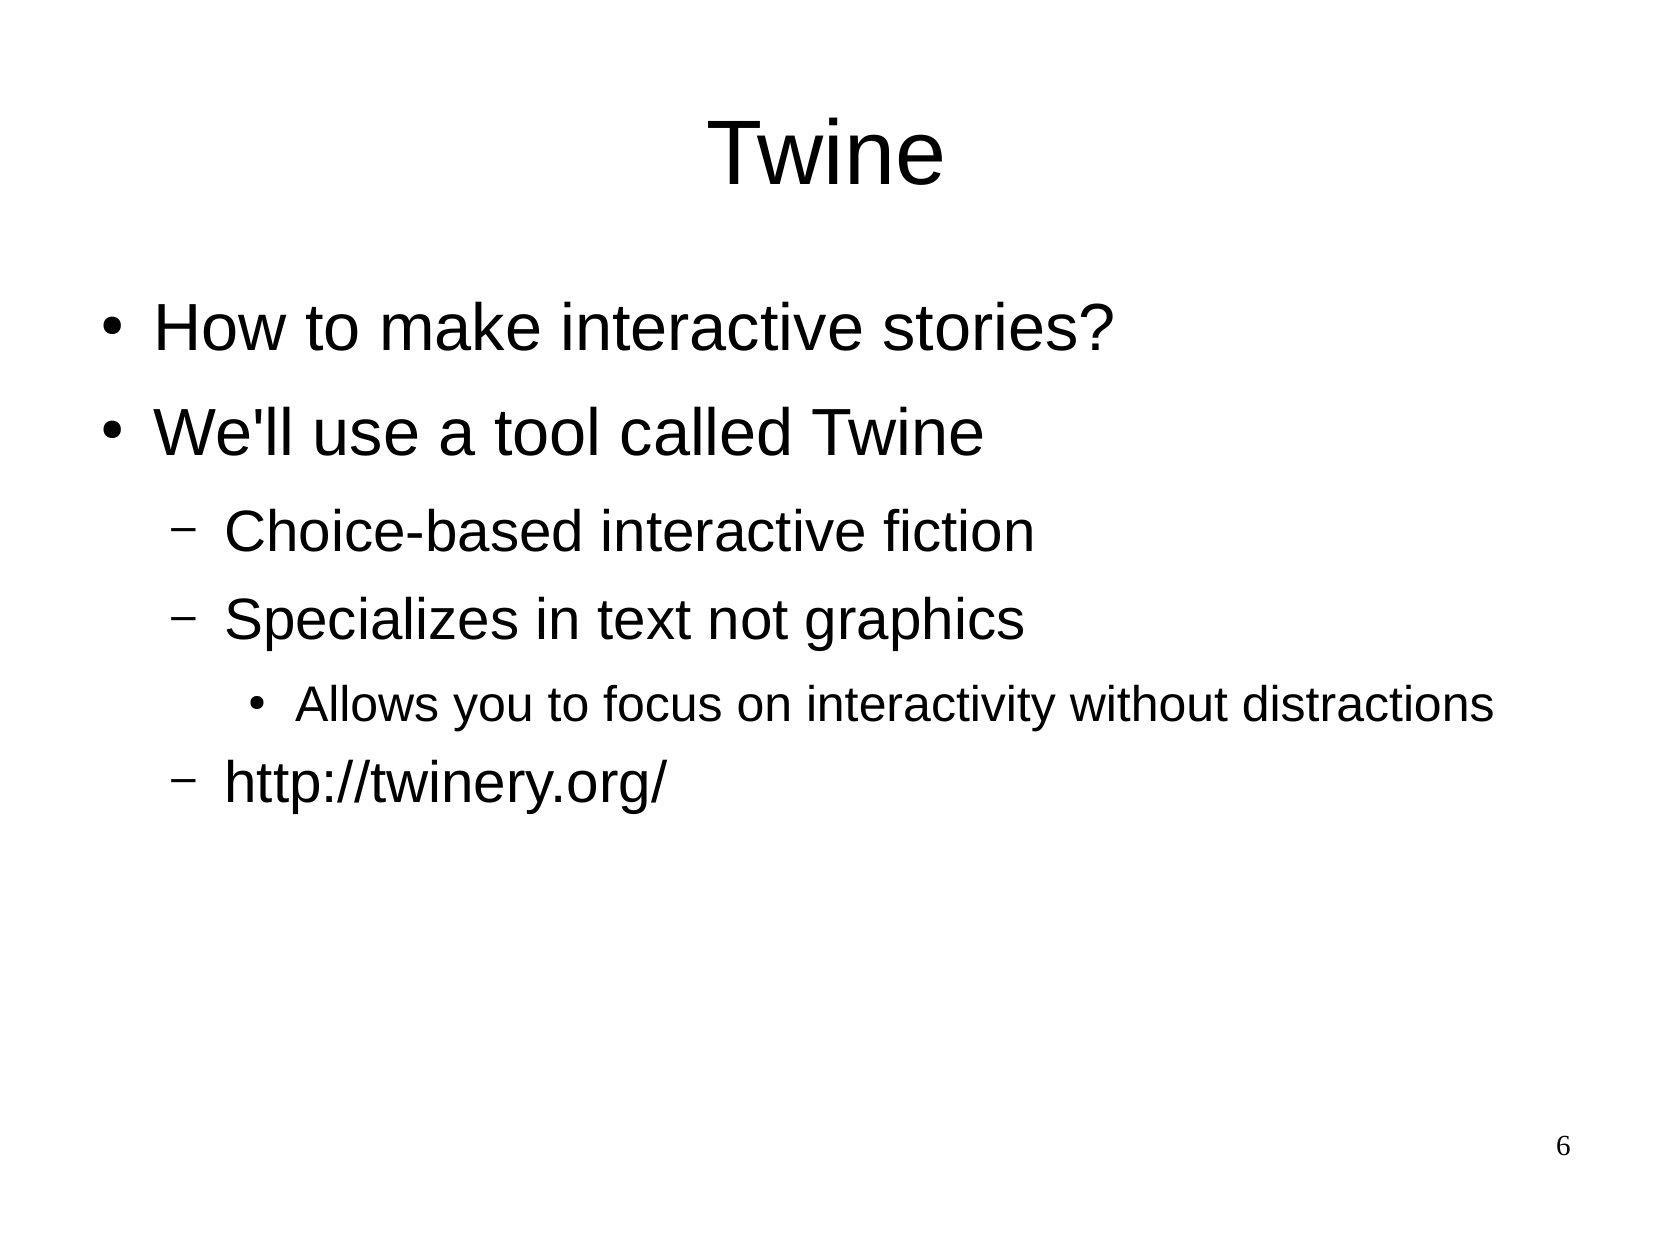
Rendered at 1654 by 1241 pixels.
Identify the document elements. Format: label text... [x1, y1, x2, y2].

list How to make interactive stories? We'll use a tool called Twine Choice-based interactive fiction Specializes in text not graphics Allows you to focus on interactivity without distractions http://twinery.org/ [82, 290, 1571, 1109]
title Twine [82, 49, 1571, 257]
